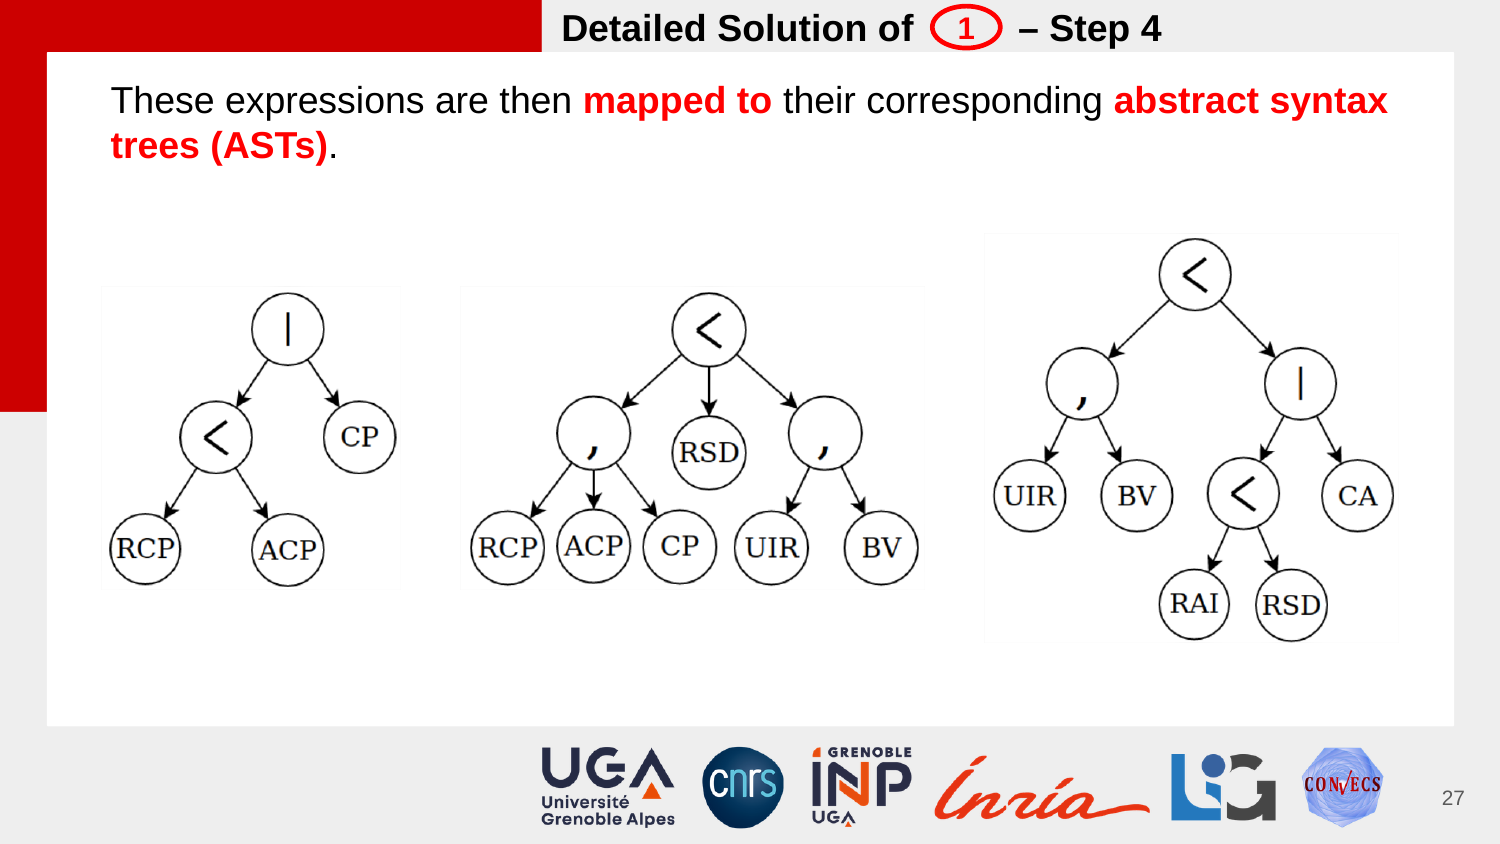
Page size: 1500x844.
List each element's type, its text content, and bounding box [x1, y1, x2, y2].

text_box Detailed Solution of – Step 4 [546, 0, 1441, 55]
picture [0, 0, 1500, 844]
text_box These expressions are then mapped to their corresponding abstract syntax trees (ASTs). [95, 72, 1405, 179]
slide_number <numéro> [1389, 764, 1480, 830]
text_box 1 [932, 6, 1001, 49]
